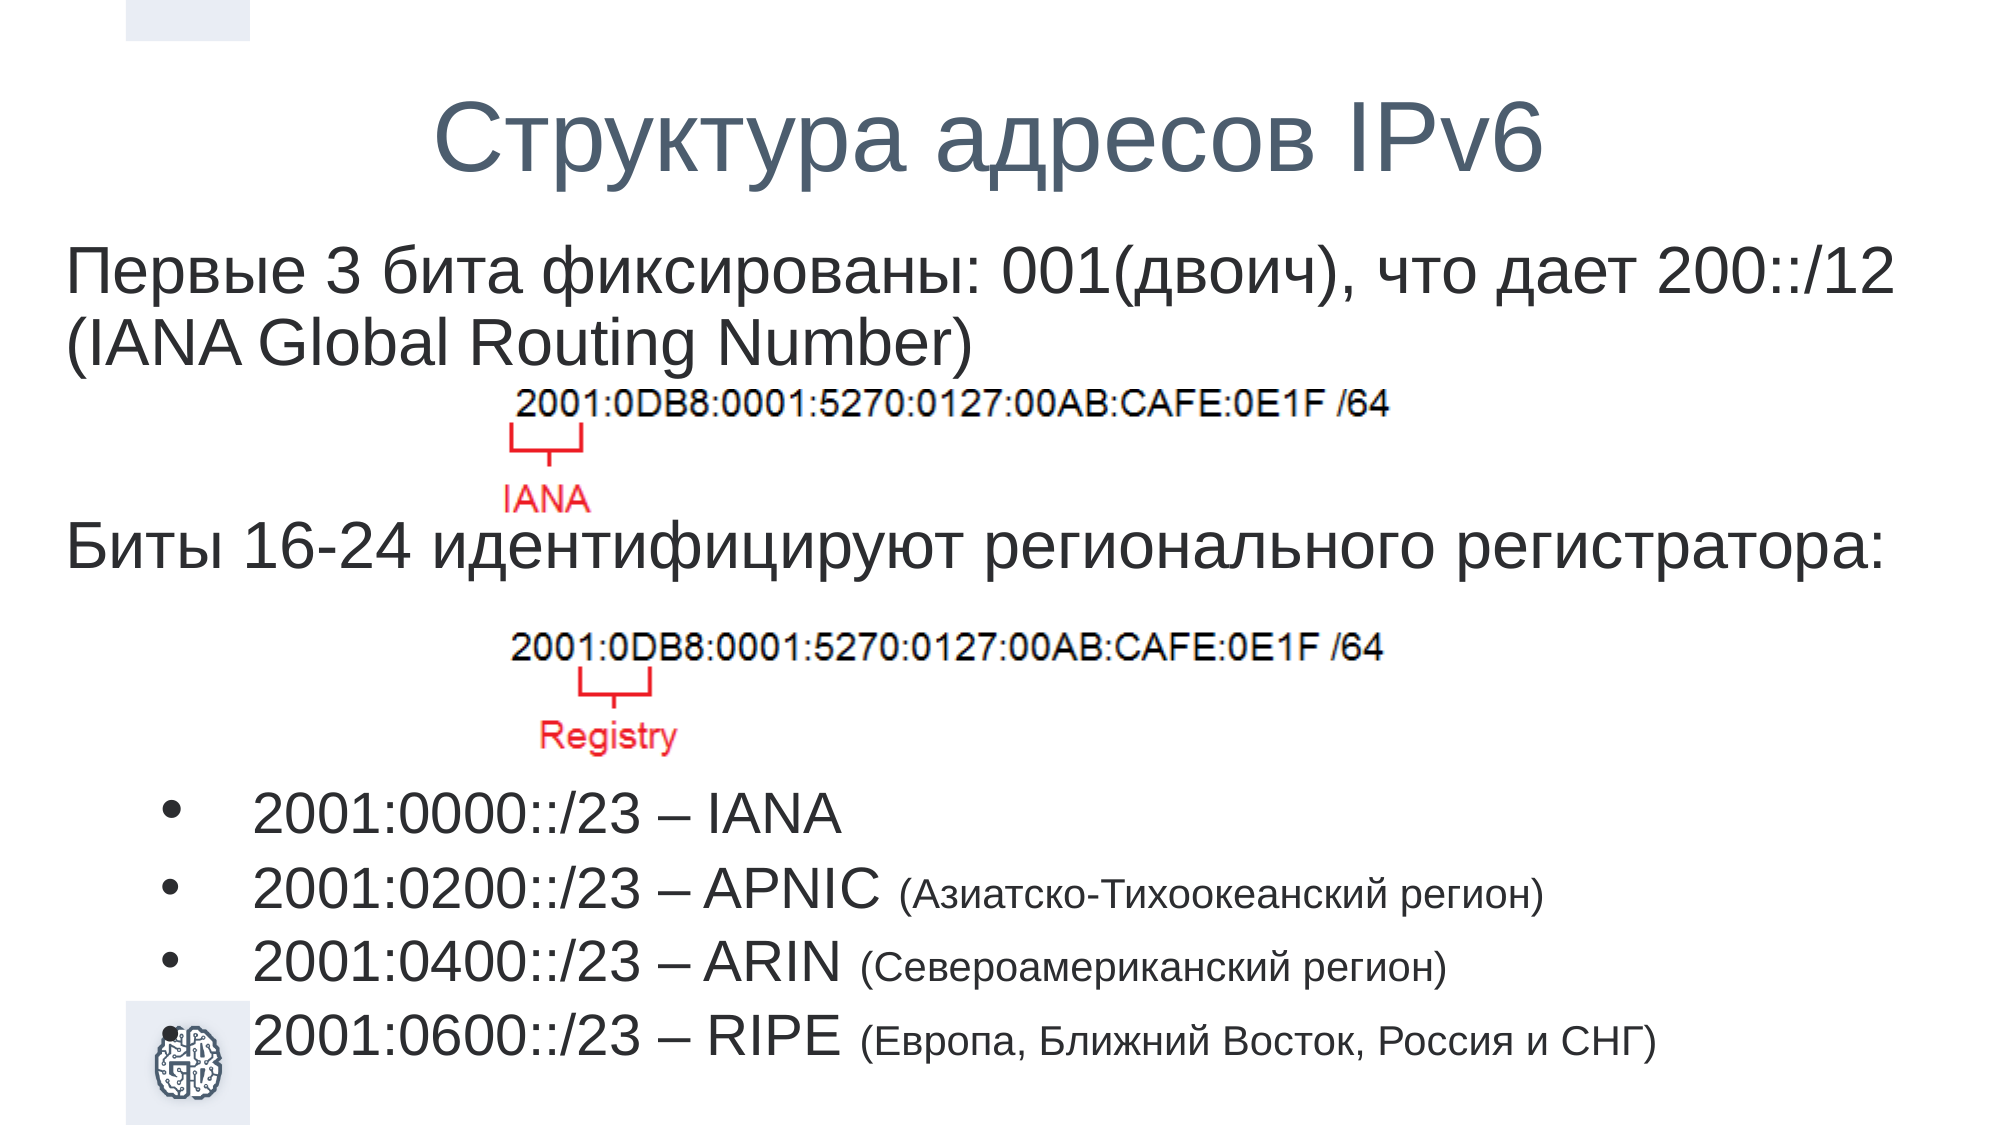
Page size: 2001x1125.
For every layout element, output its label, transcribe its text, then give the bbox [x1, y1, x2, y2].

list Первые 3 бита фиксированы: 001(двоич), что дает 200::/12 (IANA Global Routing Number) Биты 16-24 идентифицируют регионального регистратора: 2001:0000::/23 – IANA 2001:0200::/23 – APNIC (Азиатско-Тихоокеанский регион) 2001:0400::/23 – ARIN (Североамериканский регион) 2001:0600::/23 – RIPE (Европа, Ближний Восток, Россия и СНГ) [50, 220, 1926, 1035]
picture [490, 389, 1397, 516]
picture [507, 627, 1397, 759]
picture [144, 1035, 232, 1110]
title Структура адресов IPv6 [50, 70, 1929, 209]
